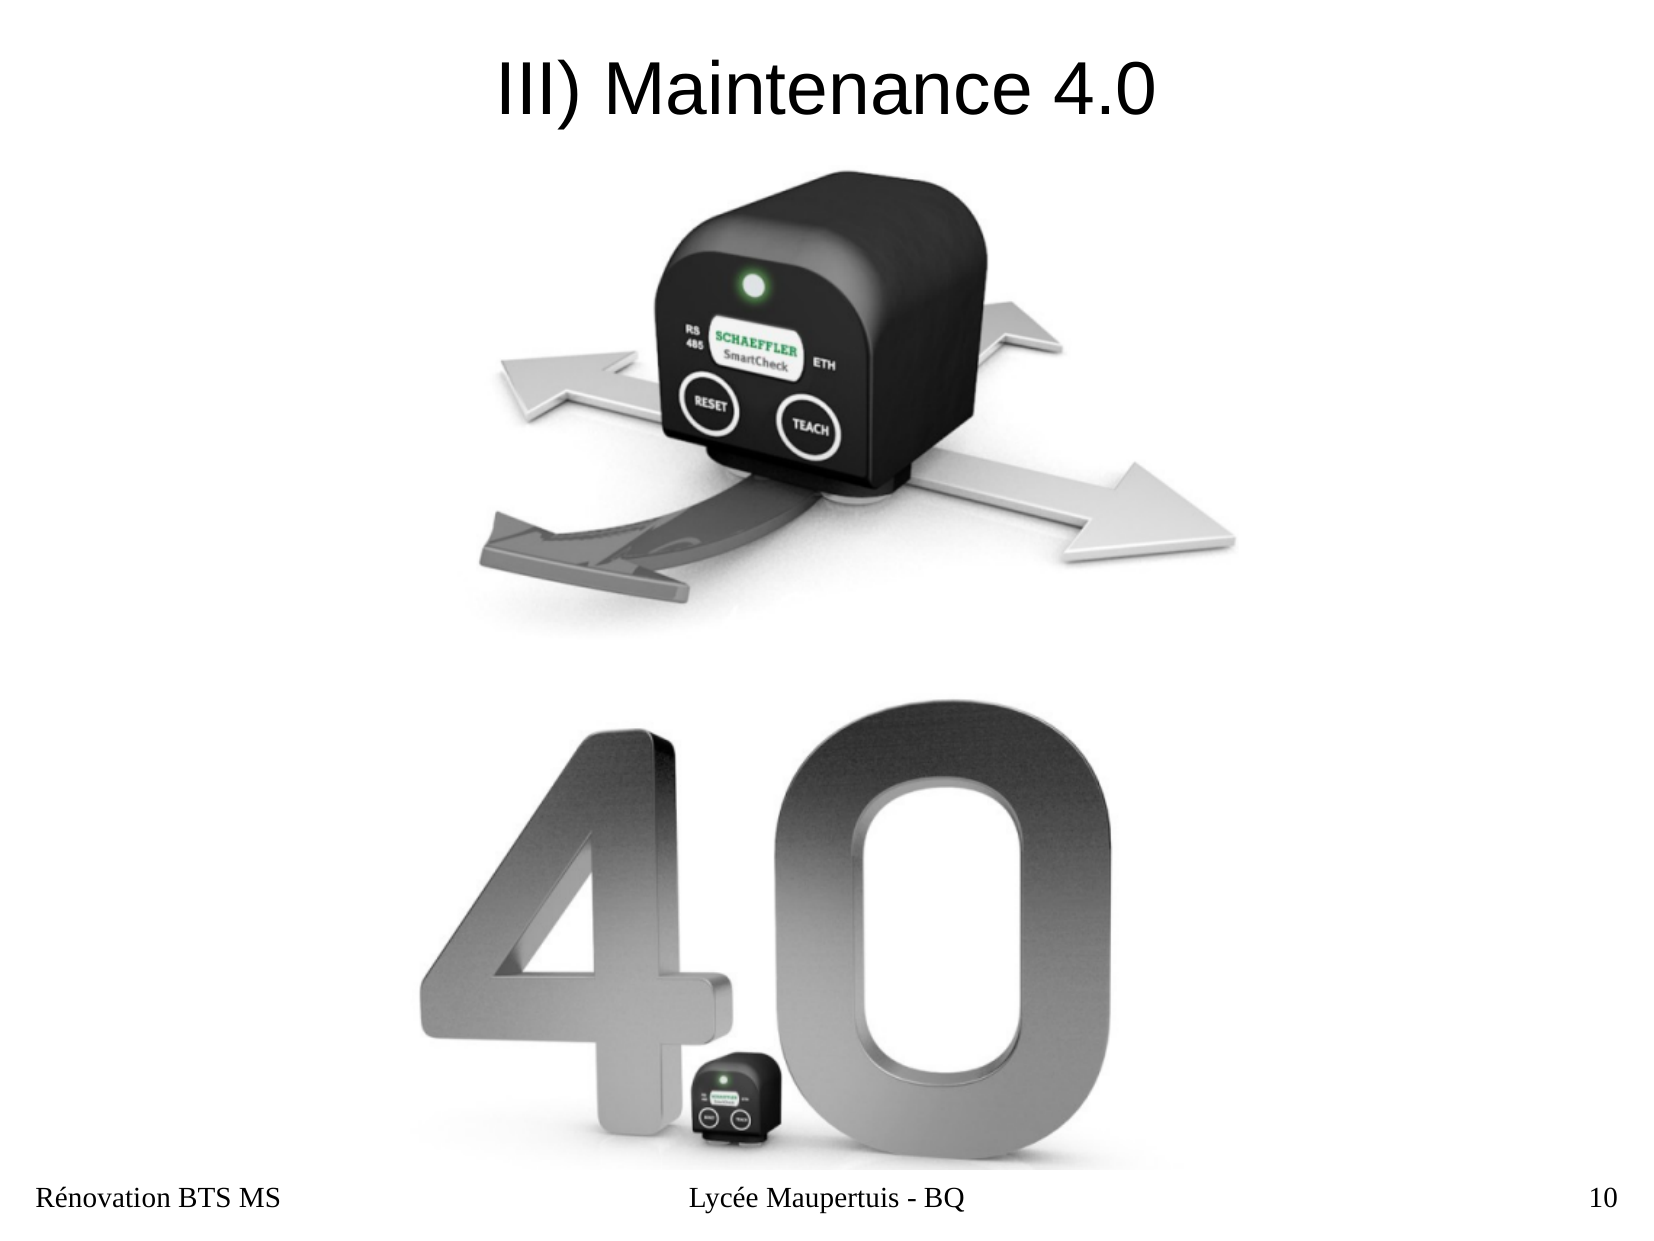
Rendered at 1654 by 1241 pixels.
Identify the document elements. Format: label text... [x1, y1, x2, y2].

title III) Maintenance 4.0 [35, 35, 1619, 142]
picture [404, 165, 1249, 1170]
